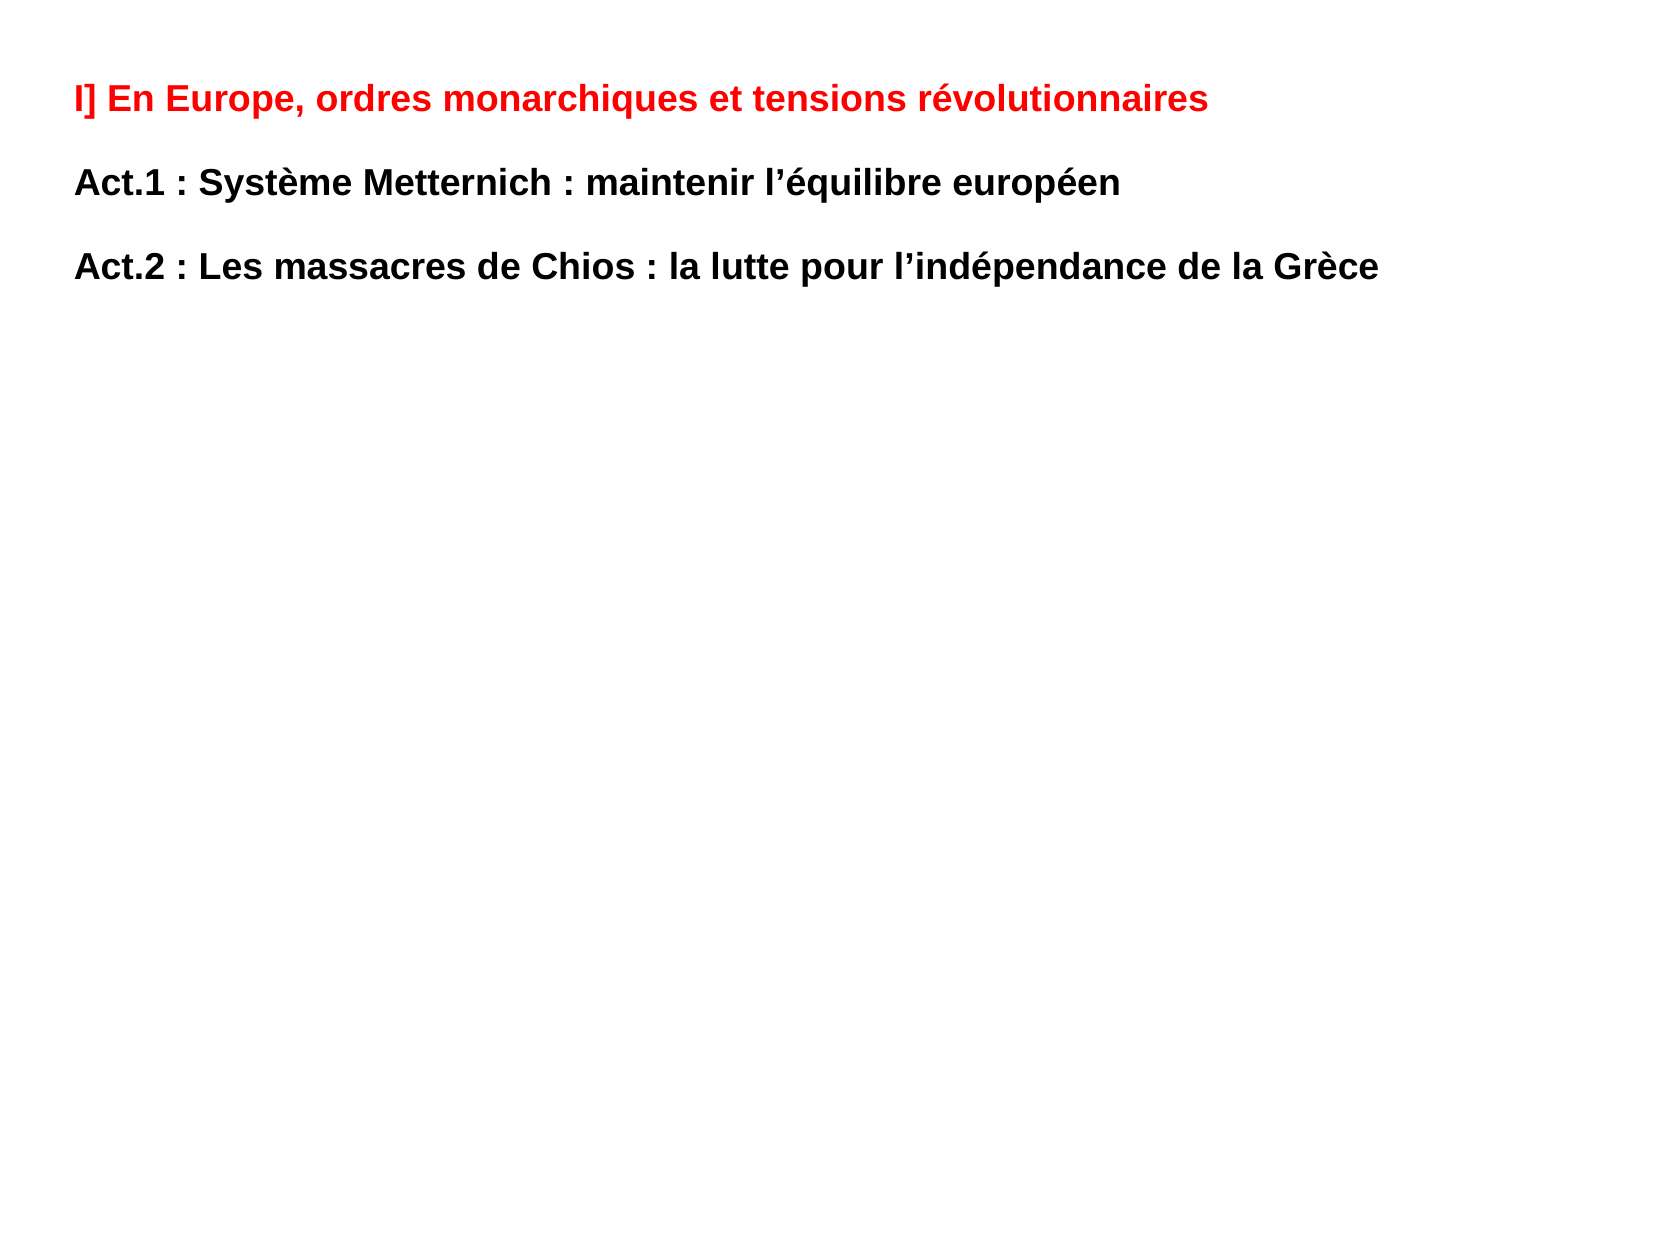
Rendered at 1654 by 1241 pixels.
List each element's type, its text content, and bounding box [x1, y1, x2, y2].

text_box I] En Europe, ordres monarchiques et tensions révolutionnaires Act.1 : Système Metternich : maintenir l’équilibre européen Act.2 : Les massacres de Chios : la lutte pour l’indépendance de la Grèce [59, 70, 1396, 296]
